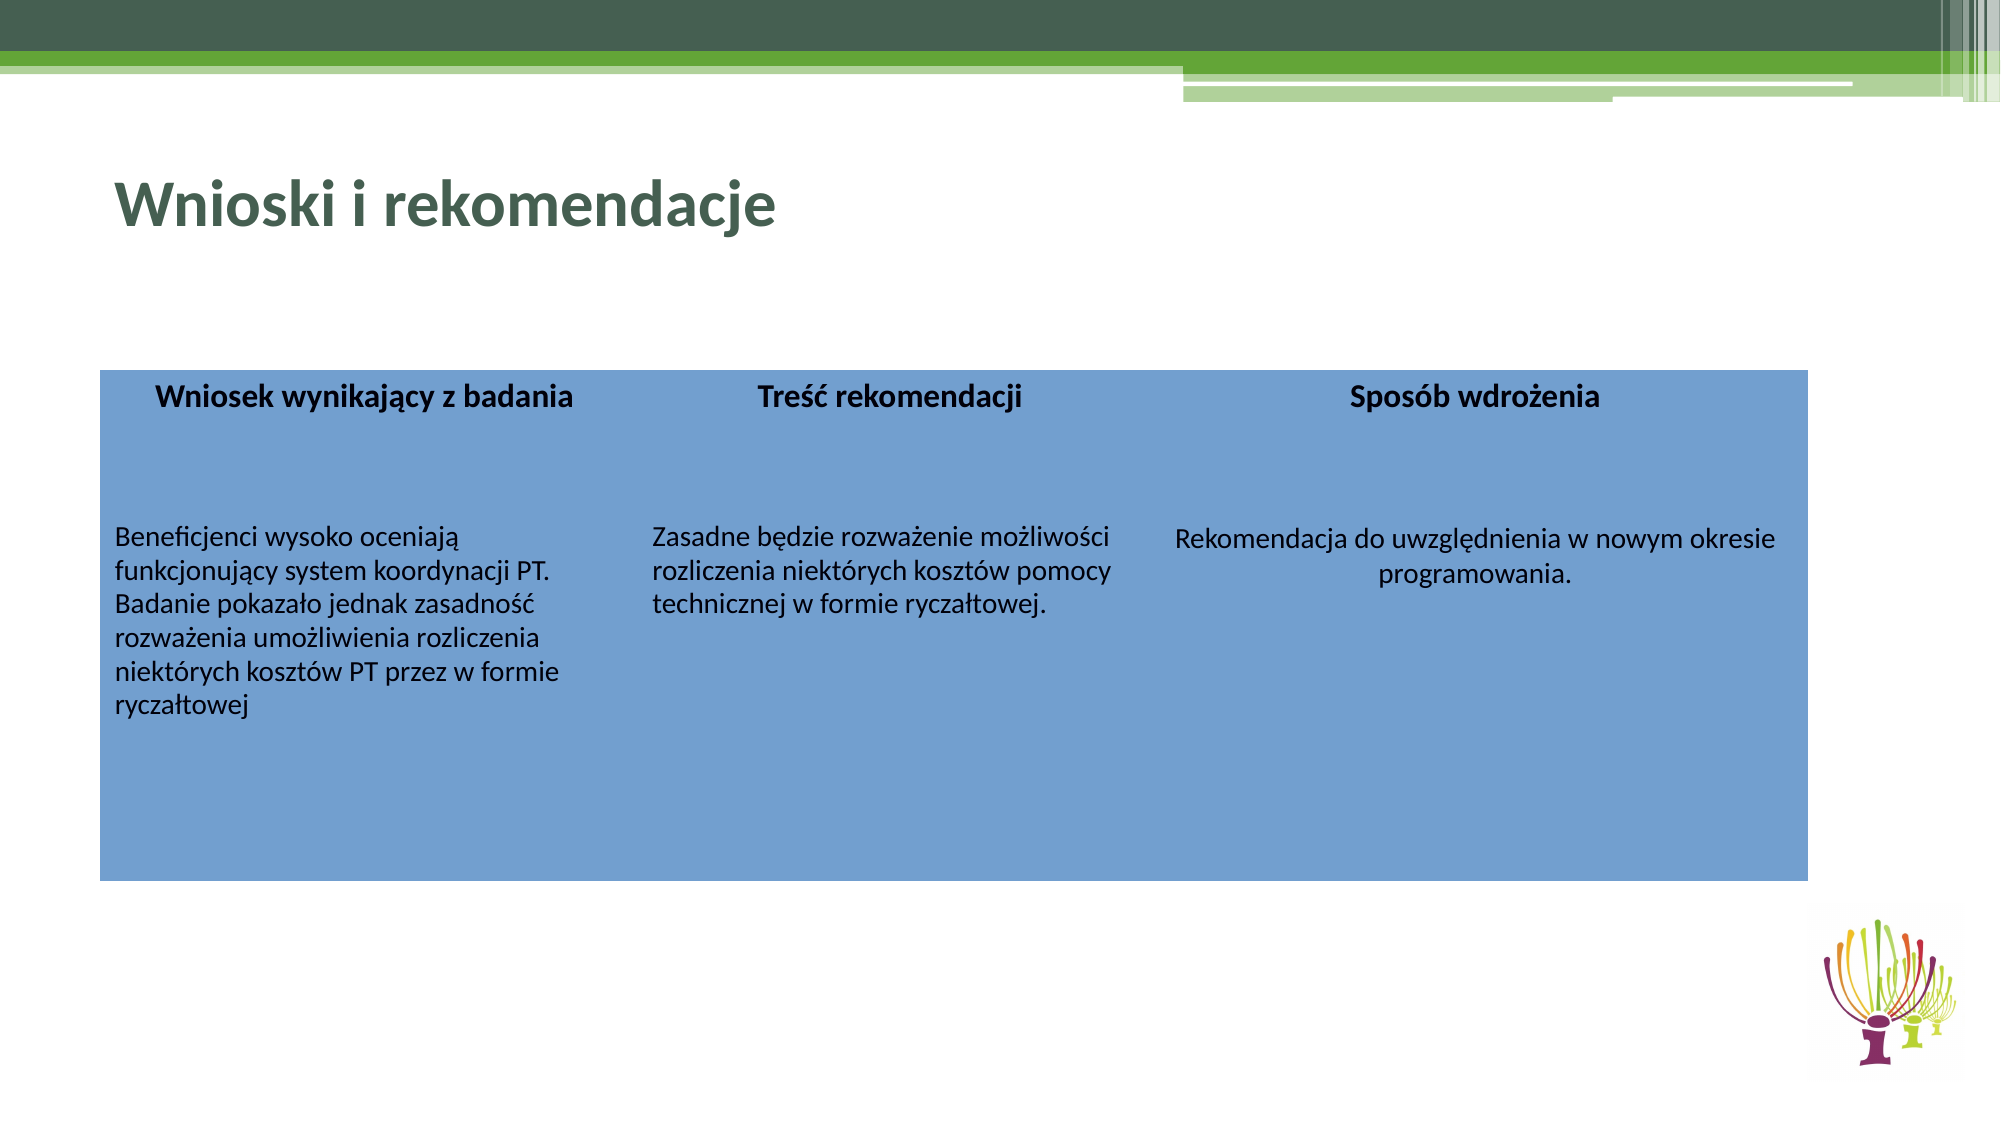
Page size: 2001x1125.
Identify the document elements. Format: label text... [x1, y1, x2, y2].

table_header Sposób wdrożenia [1143, 370, 1808, 513]
table_header Treść rekomendacji [638, 370, 1143, 513]
table_cell Beneficjenci wysoko oceniają funkcjonujący system koordynacji PT. Badanie pokazało jednak zasadność rozważenia umożliwienia rozliczenia niektórych kosztów PT przez w formie ryczałtowej [100, 513, 638, 881]
table_header Wniosek wynikający z badania [100, 370, 638, 513]
table_cell Rekomendacja do uwzględnienia w nowym okresie programowania. [1143, 513, 1808, 881]
table_cell Zasadne będzie rozważenie możliwości rozliczenia niektórych kosztów pomocy technicznej w formie ryczałtowej. [638, 513, 1143, 881]
picture [1807, 903, 1965, 1082]
title Wnioski i rekomendacje [99, 113, 1900, 286]
